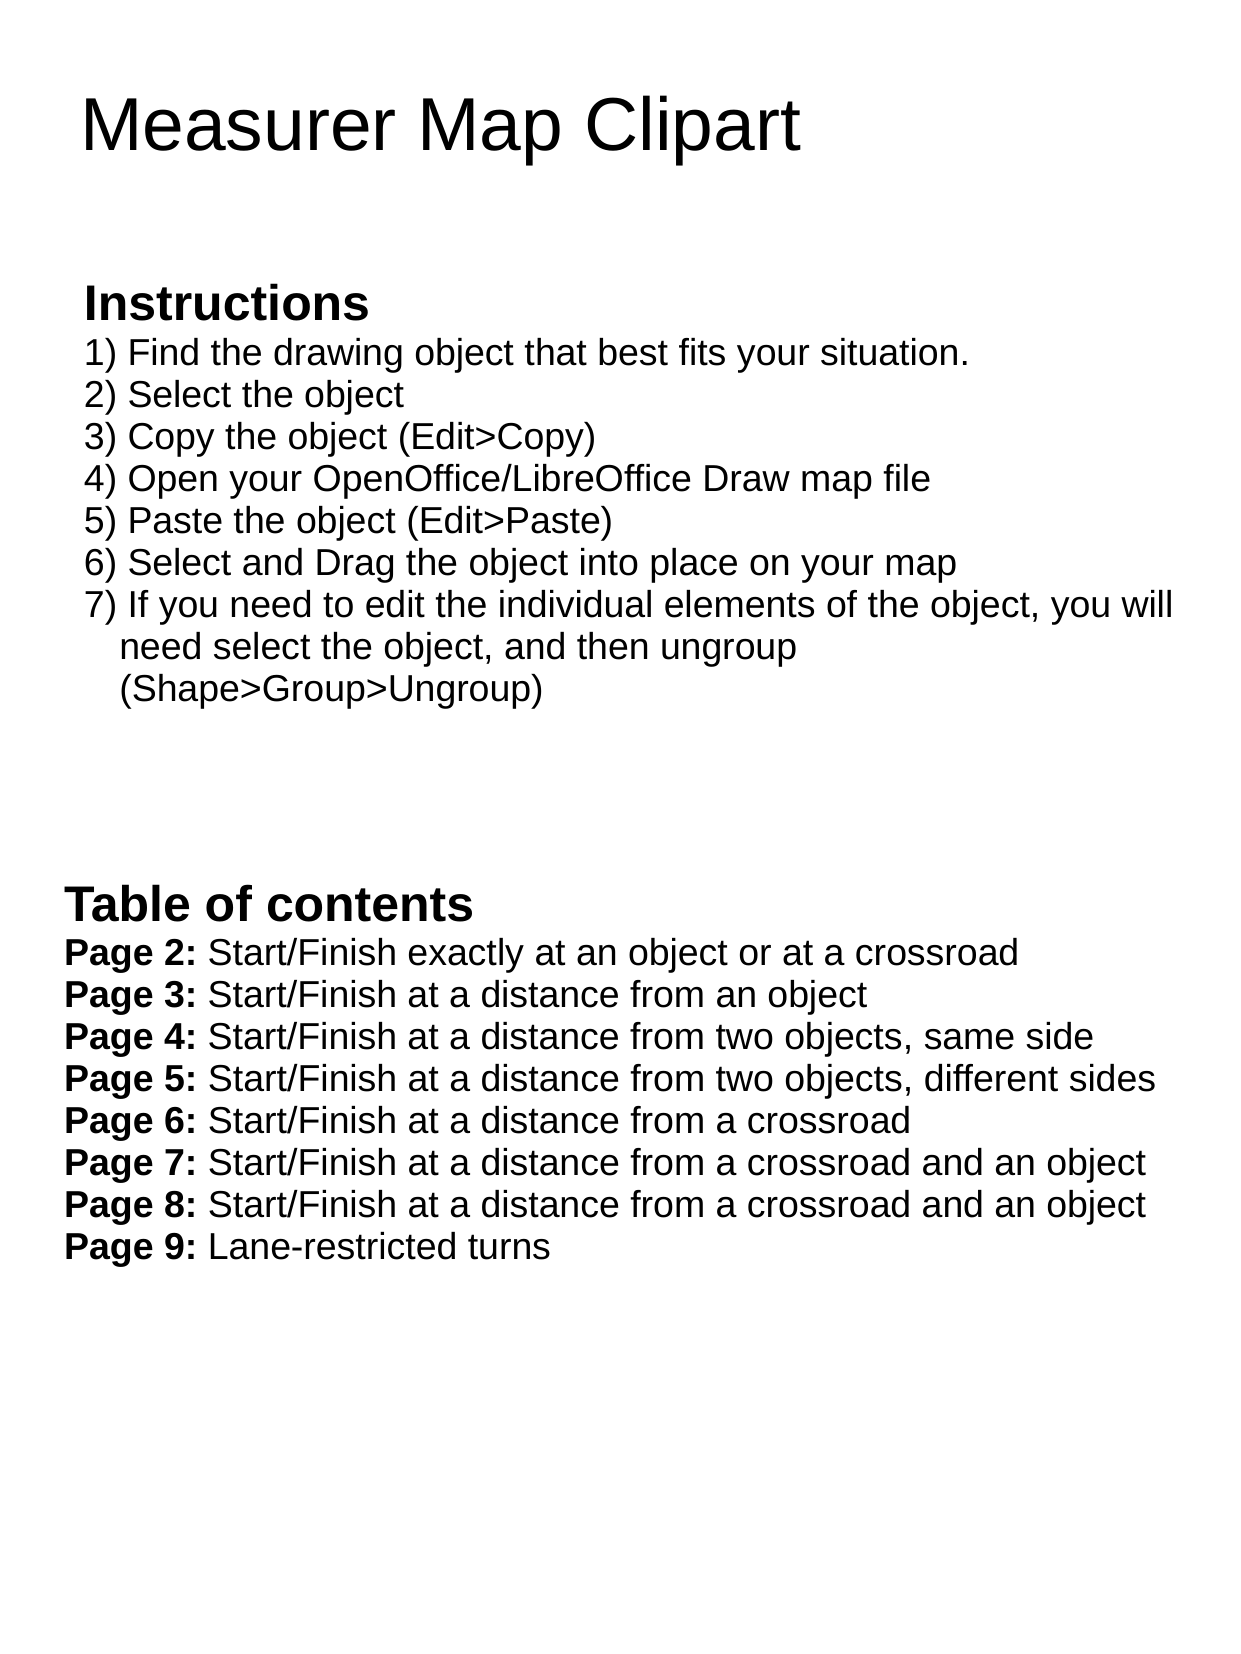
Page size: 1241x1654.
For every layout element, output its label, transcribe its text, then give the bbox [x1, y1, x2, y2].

text_box Instructions Find the drawing object that best fits your situation. Select the object Copy the object (Edit>Copy) Open your OpenOffice/LibreOffice Draw map file Paste the object (Edit>Paste) Select and Drag the object into place on your map If you need to edit the individual elements of the object, you will need select the object, and then ungroup (Shape>Group>Ungroup) [69, 268, 1195, 717]
text_box Table of contents Page 2: Start/Finish exactly at an object or at a crossroad Page 3: Start/Finish at a distance from an object Page 4: Start/Finish at a distance from two objects, same side Page 5: Start/Finish at a distance from two objects, different sides Page 6: Start/Finish at a distance from a crossroad Page 7: Start/Finish at a distance from a crossroad and an object Page 8: Start/Finish at a distance from a crossroad and an object Page 9: Lane-restricted turns [49, 868, 1175, 1276]
text_box Measurer Map Clipart [65, 75, 1041, 174]
